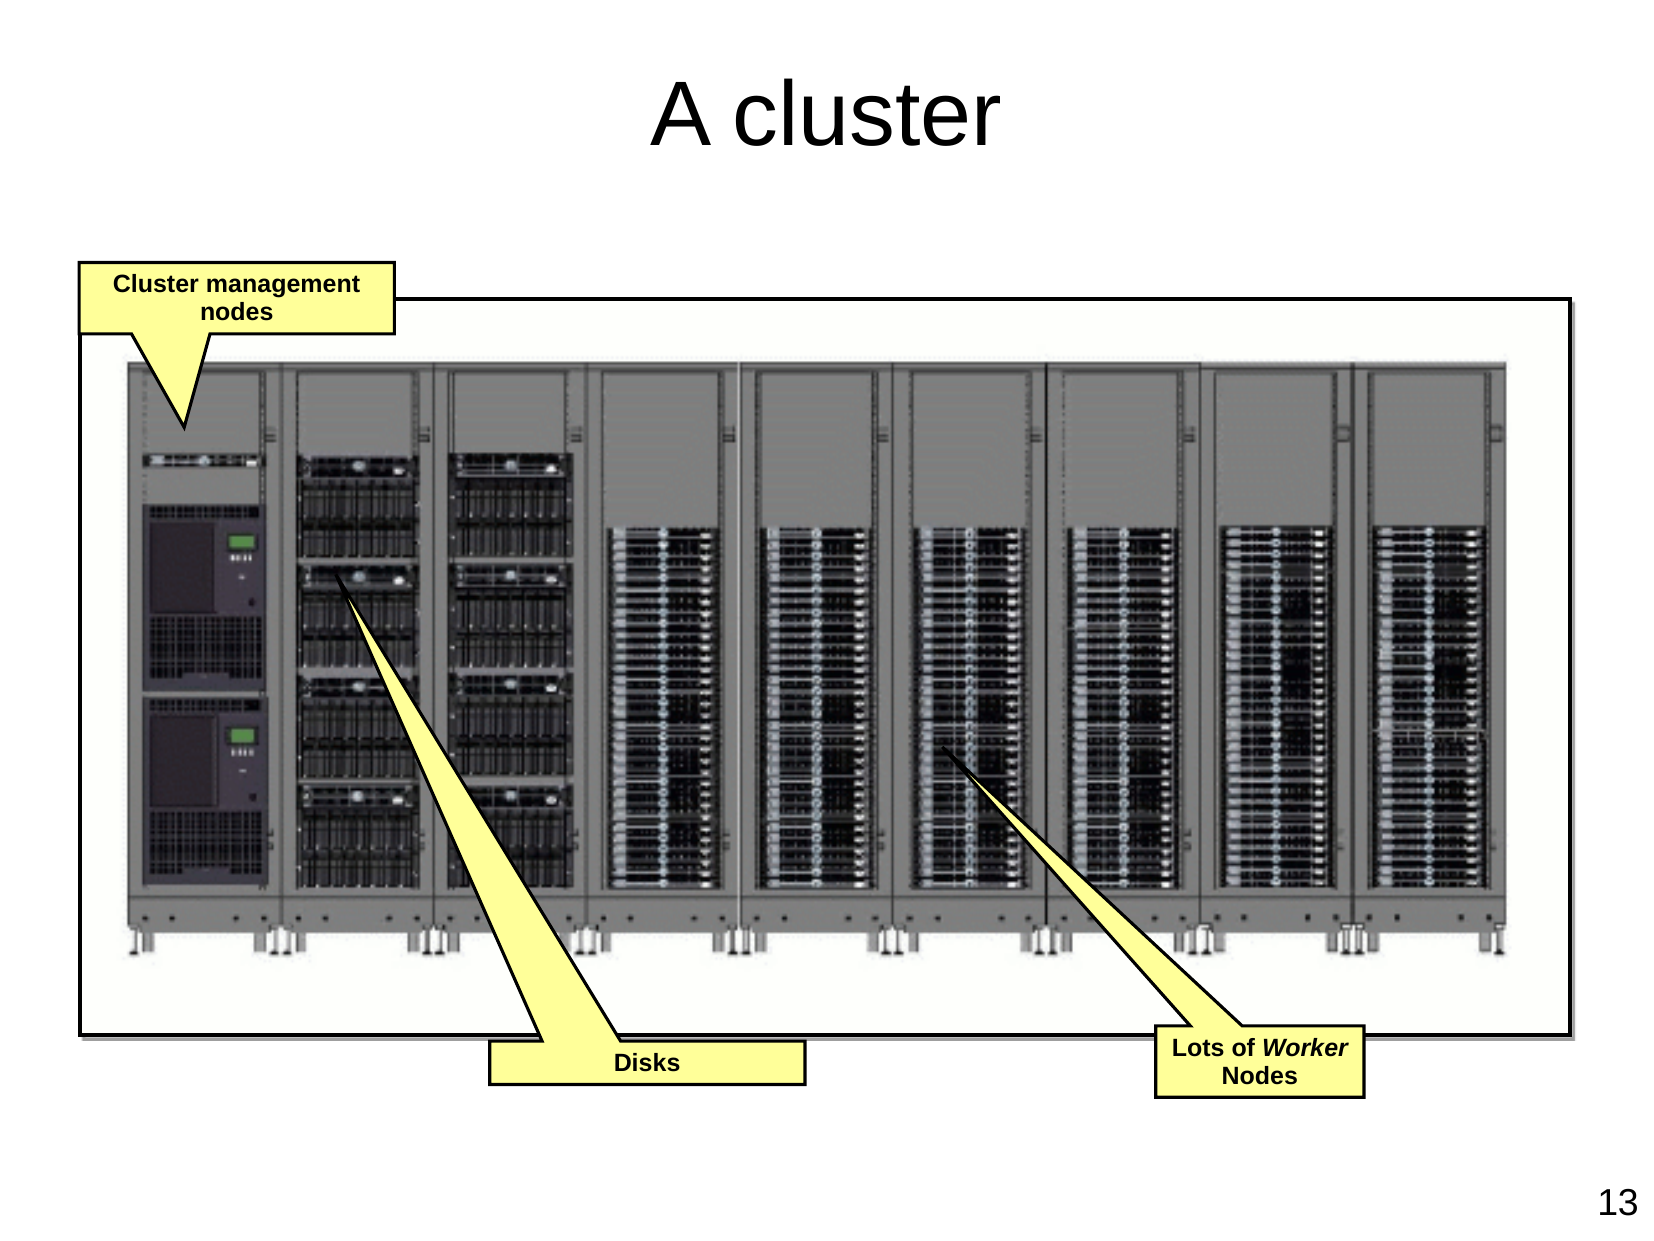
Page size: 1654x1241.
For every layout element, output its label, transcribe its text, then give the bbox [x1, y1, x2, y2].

text_box Disks [335, 574, 805, 1085]
text_box [81, 301, 1569, 1033]
title A cluster [124, 55, 1530, 297]
text_box Lots of Worker Nodes [942, 746, 1364, 1098]
text_box Cluster management nodes [79, 262, 395, 428]
text_box <number> [1570, 1173, 1654, 1231]
